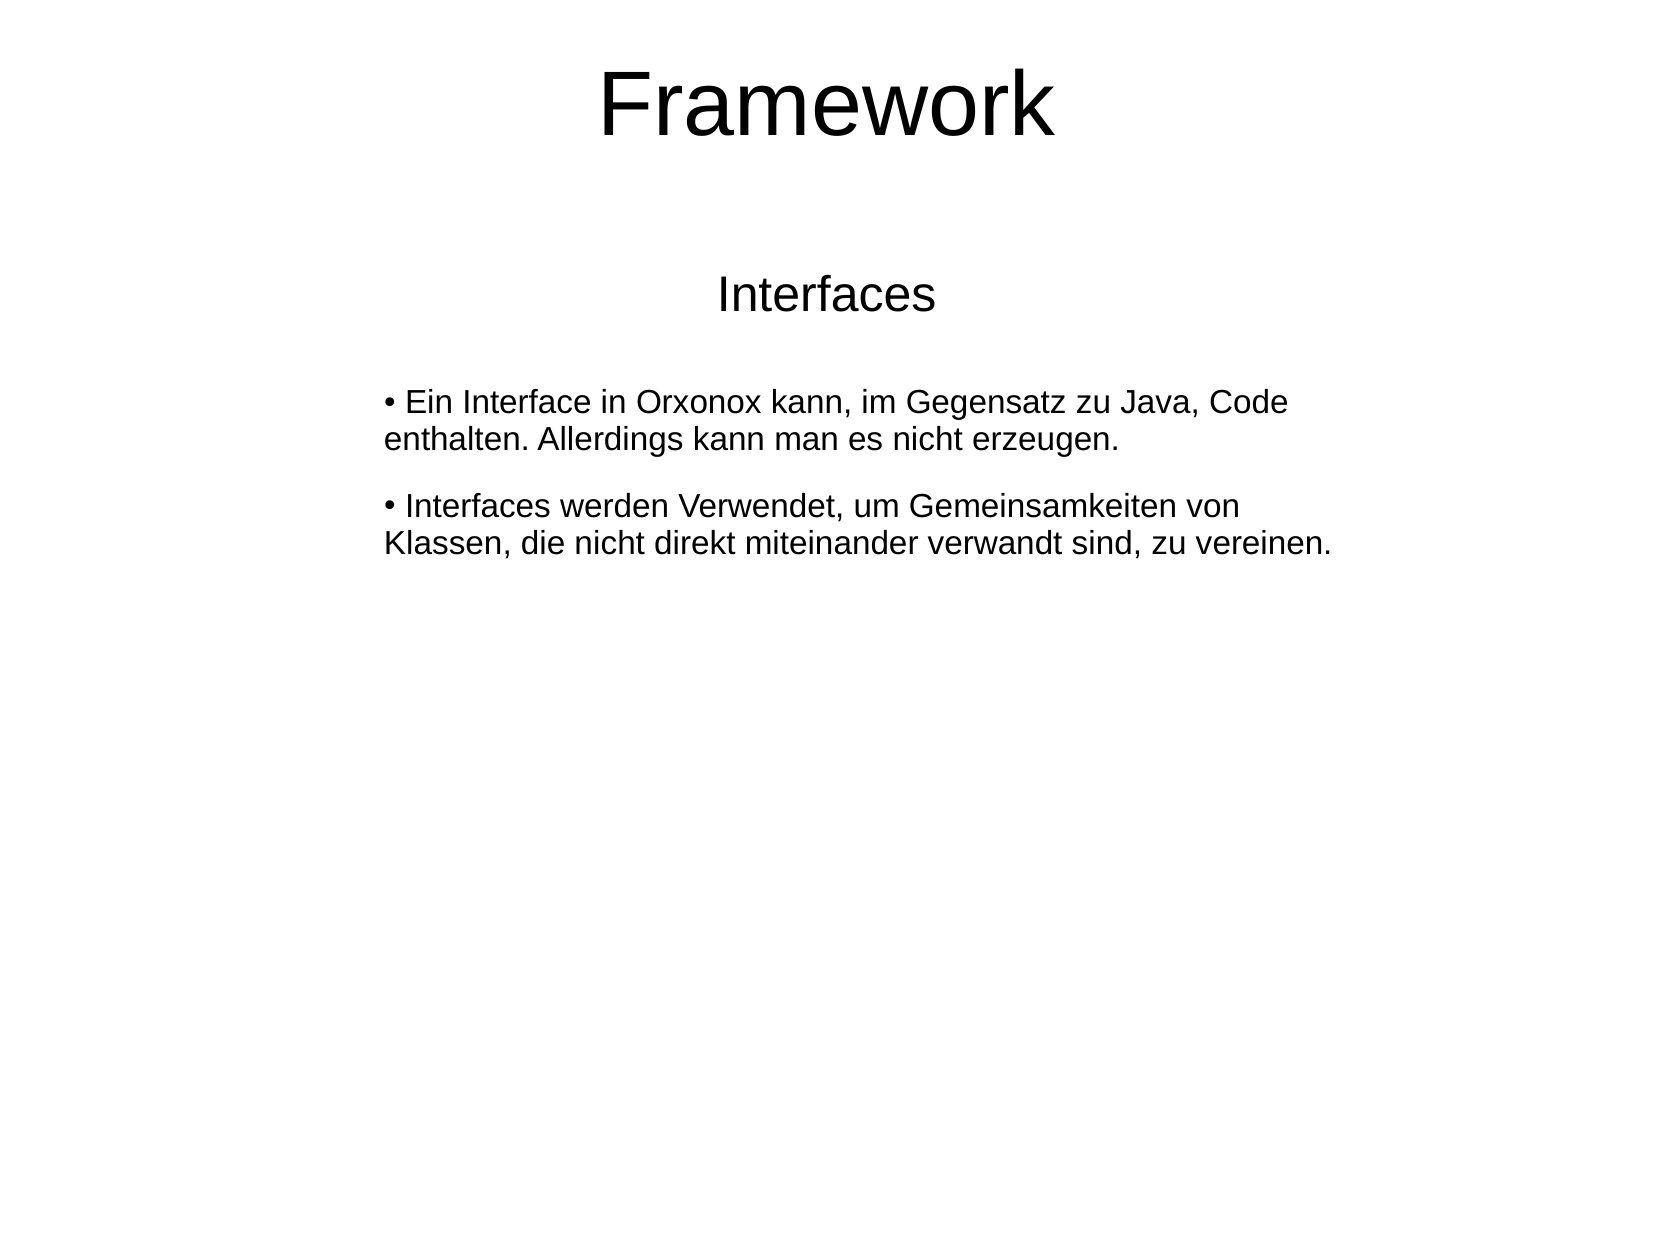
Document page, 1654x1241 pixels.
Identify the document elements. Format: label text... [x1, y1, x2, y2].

text_box Interfaces [82, 265, 1571, 325]
title Framework [82, 0, 1571, 208]
subtitle Ein Interface in Orxonox kann, im Gegensatz zu Java, Code enthalten. Allerdings kann man es nicht erzeugen. Interfaces werden Verwendet, um Gemeinsamkeiten von Klassen, die nicht direkt miteinander verwandt sind, zu vereinen. [383, 383, 1359, 563]
